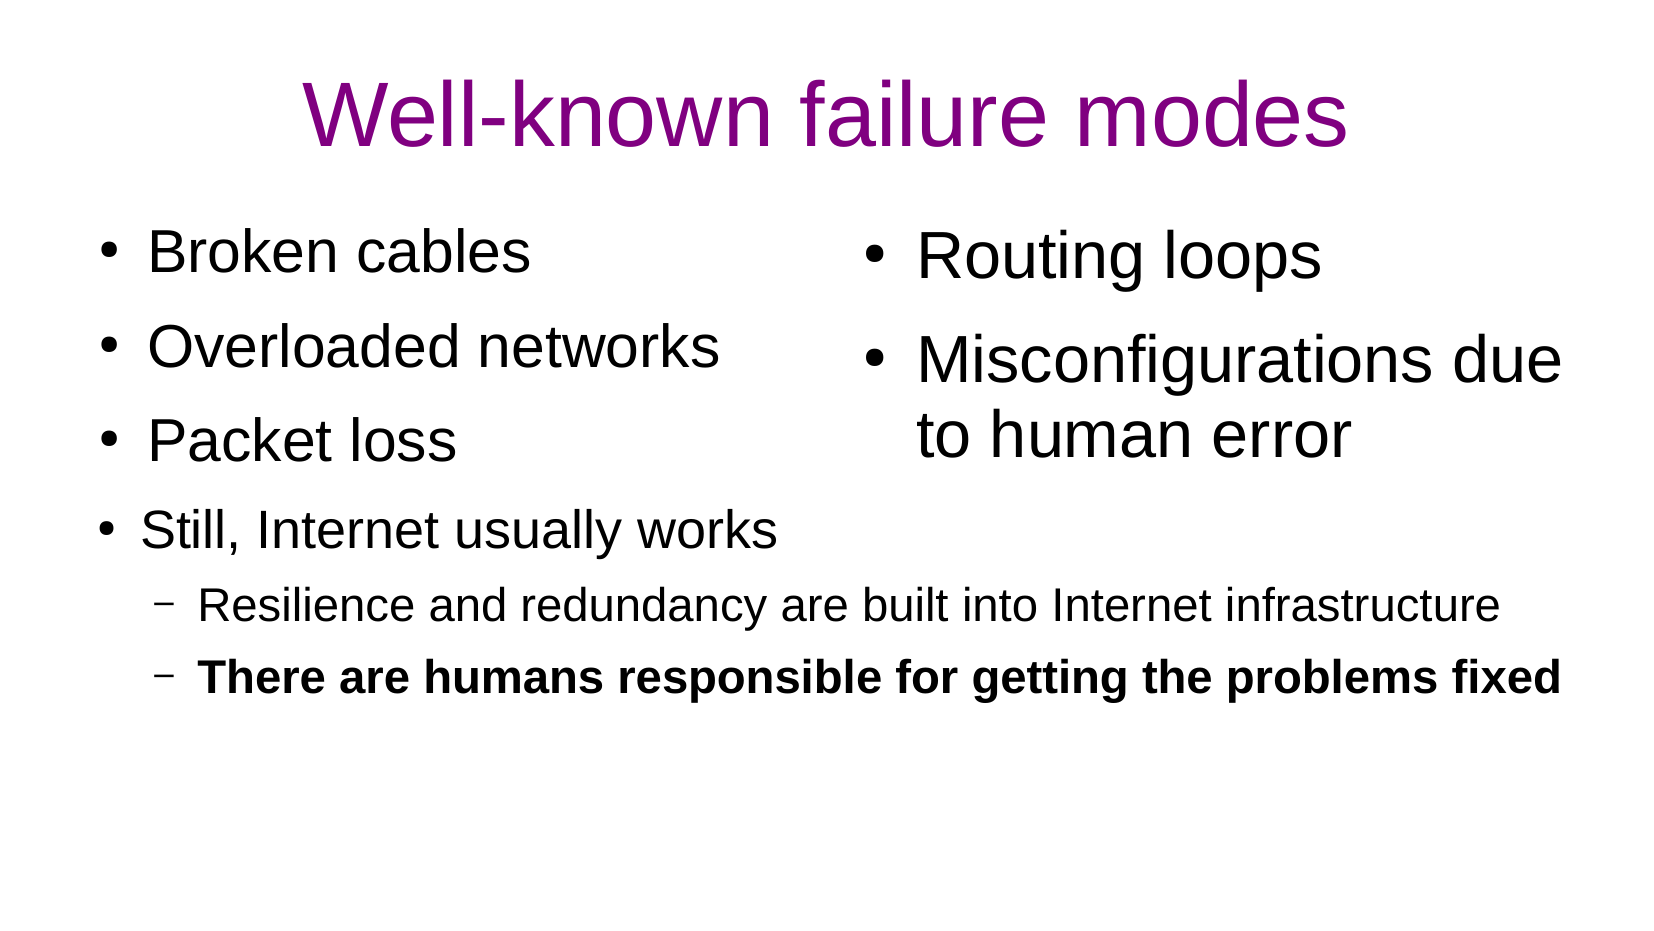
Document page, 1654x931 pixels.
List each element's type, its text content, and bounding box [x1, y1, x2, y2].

list Broken cables Overloaded networks Packet loss [82, 217, 809, 475]
title Well-known failure modes [82, 37, 1571, 193]
list Routing loops Misconfigurations due to human error [845, 217, 1572, 475]
list Still, Internet usually works Resilience and redundancy are built into Internet infrastructure There are humans responsible for getting the problems fixed [82, 499, 1571, 757]
